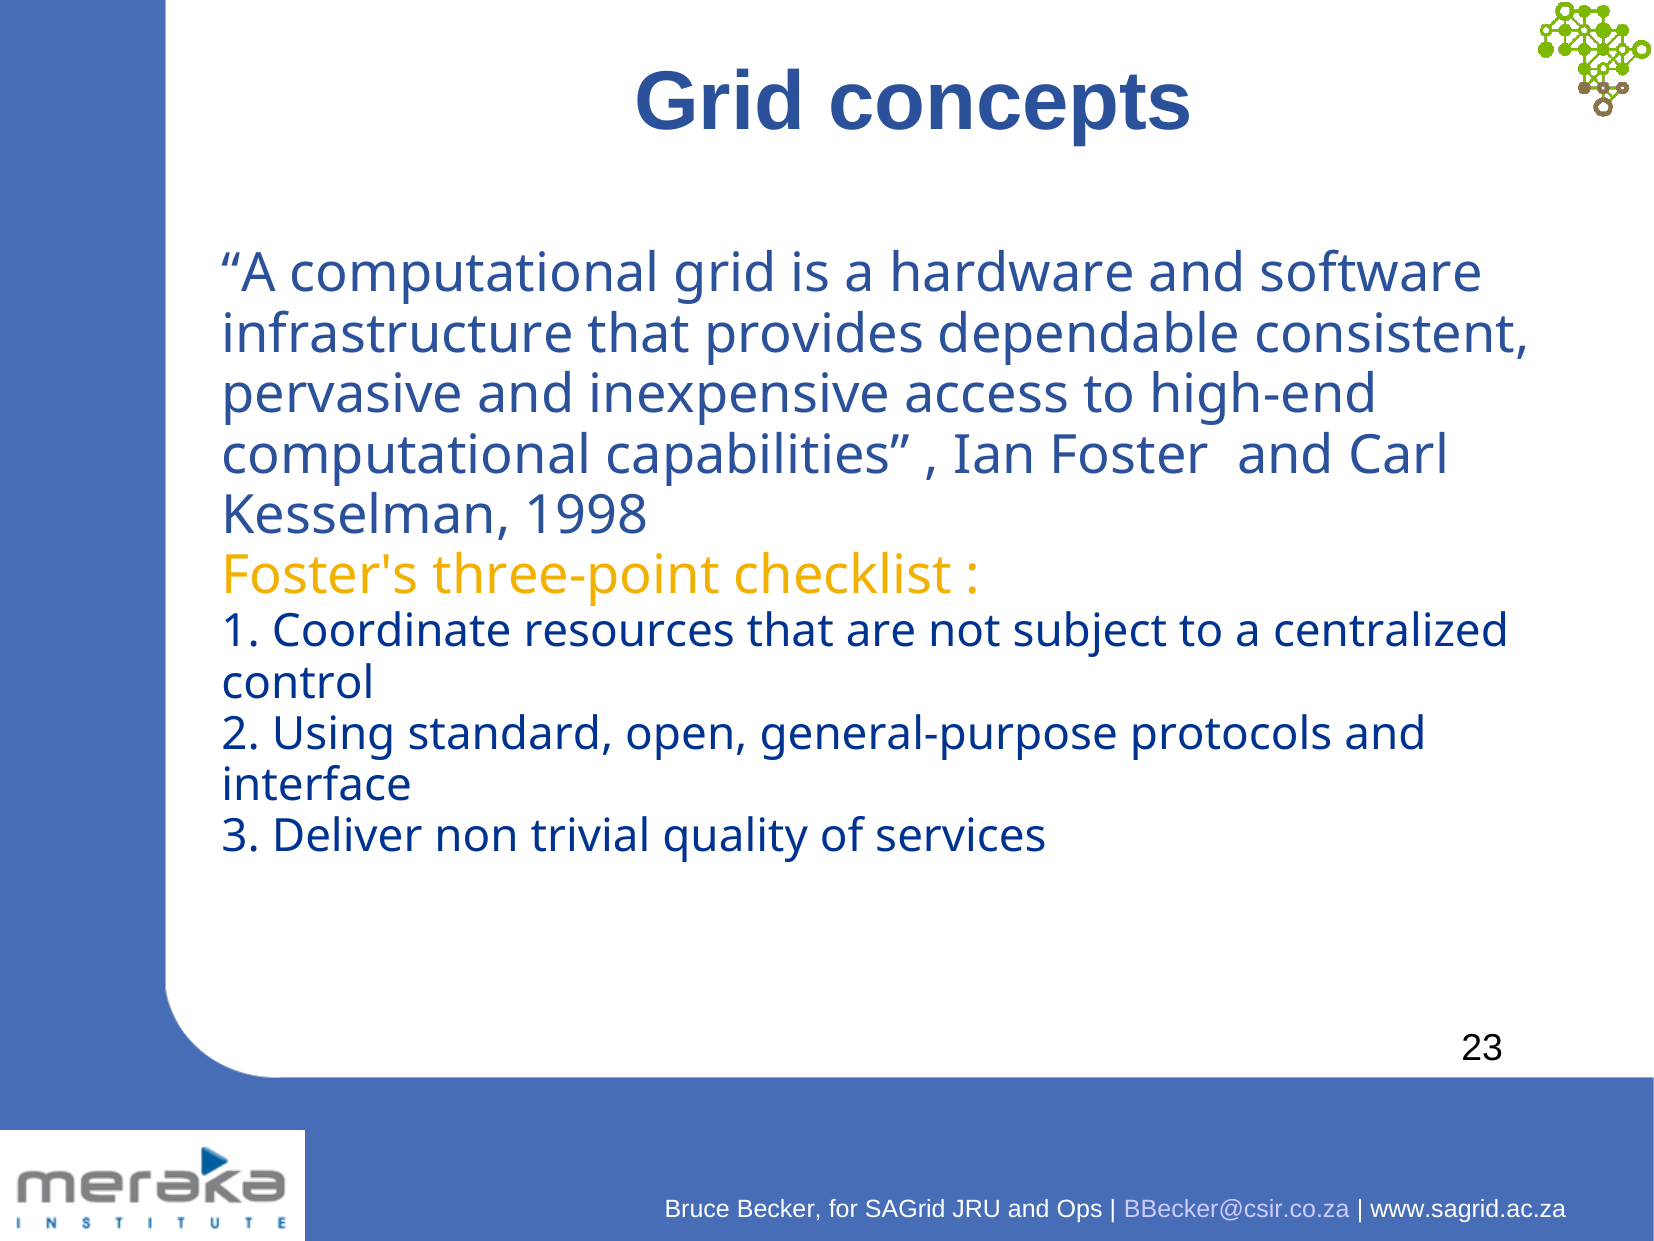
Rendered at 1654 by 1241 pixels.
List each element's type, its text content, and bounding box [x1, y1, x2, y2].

title Grid concepts [234, 19, 1594, 187]
picture [0, 0, 1654, 1241]
text_box “A computational grid is a hardware and software infrastructure that provides dependable consistent, pervasive and inexpensive access to high-end computational capabilities” , Ian Foster and Carl Kesselman, 1998 Foster's three-point checklist : 1. Coordinate resources that are not subject to a centralized control 2. Using standard, open, general-purpose protocols and interface 3. Deliver non trivial quality of services [206, 236, 1595, 1034]
